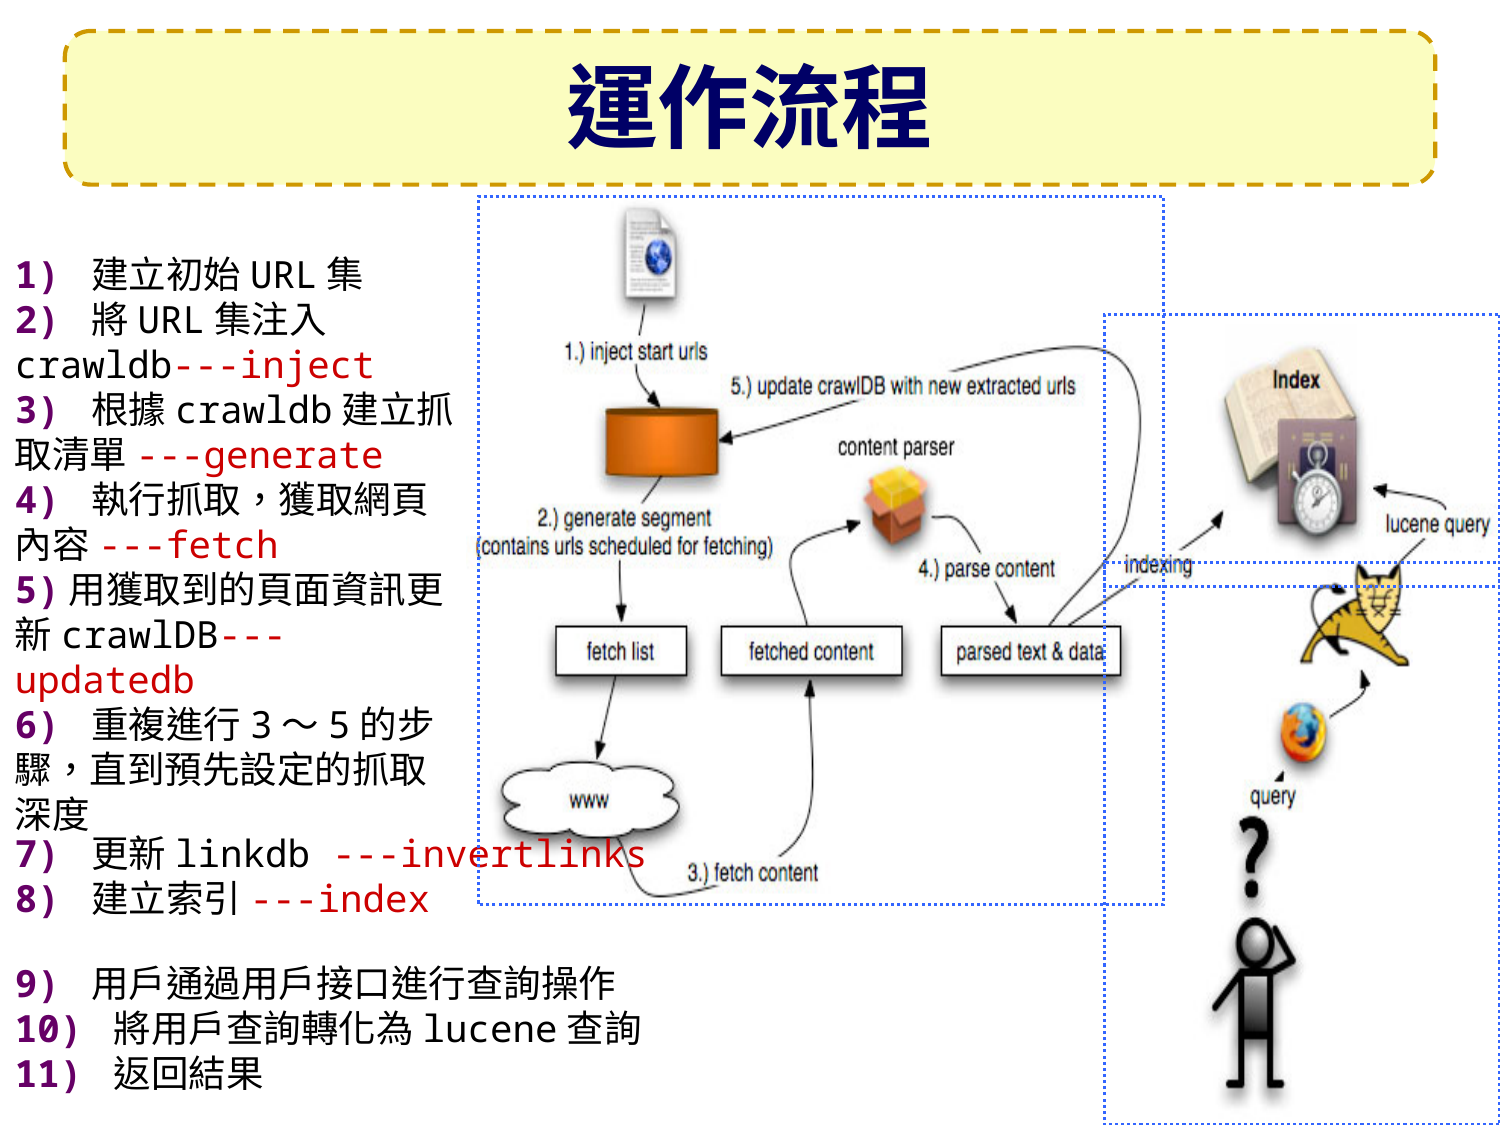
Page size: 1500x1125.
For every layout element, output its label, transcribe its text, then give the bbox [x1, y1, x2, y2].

text_box 9) 用戶通過用戶接口進行查詢操作 10) 將用戶查詢轉化為lucene查詢 11) 返回結果 [0, 952, 810, 1103]
text_box 7) 更新linkdb ---invertlinks 8) 建立索引---index [0, 822, 727, 928]
title 運作流程 [112, 30, 1388, 173]
picture [466, 196, 1500, 1125]
text_box 1) 建立初始URL集 2) 將URL集注入crawldb---inject 3) 根據crawldb建立抓取清單---generate 4) 執行抓取，獲取網頁內容---fetch 5)用獲取到的頁面資訊更新crawlDB---updatedb 6) 重複進行3～5的步驟，直到預先設定的抓取深度 [0, 243, 479, 822]
